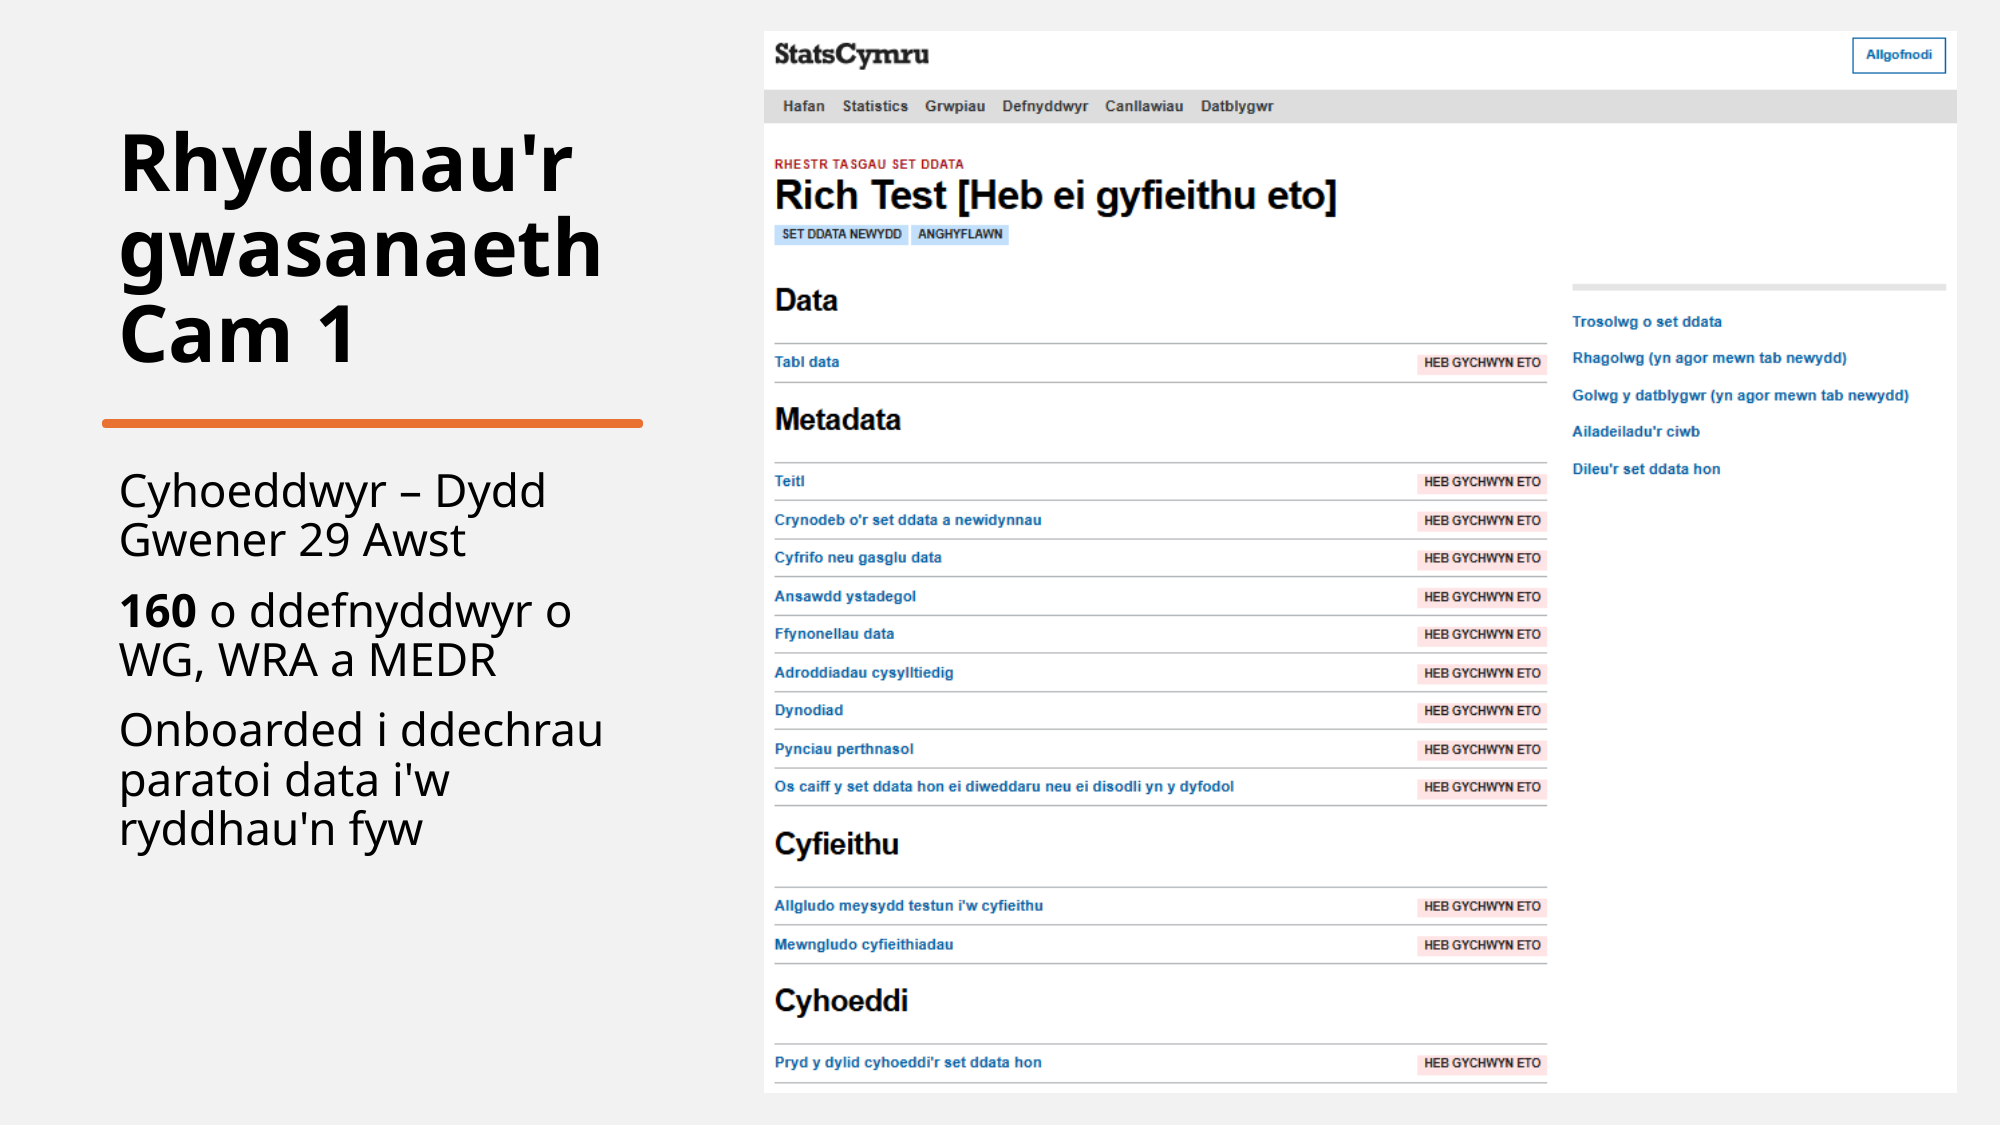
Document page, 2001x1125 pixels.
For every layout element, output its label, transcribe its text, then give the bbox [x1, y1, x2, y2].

picture [764, 32, 1957, 1093]
list Cyhoeddwyr – Dydd Gwener 29 Awst 160 o ddefnyddwyr o WG, WRA a MEDR Onboarded i ddechrau paratoi data i'w ryddhau'n fyw [103, 460, 667, 1021]
title Rhyddhau'r gwasanaeth Cam 1 [103, 104, 667, 387]
text_box [0, 0, 2000, 1125]
